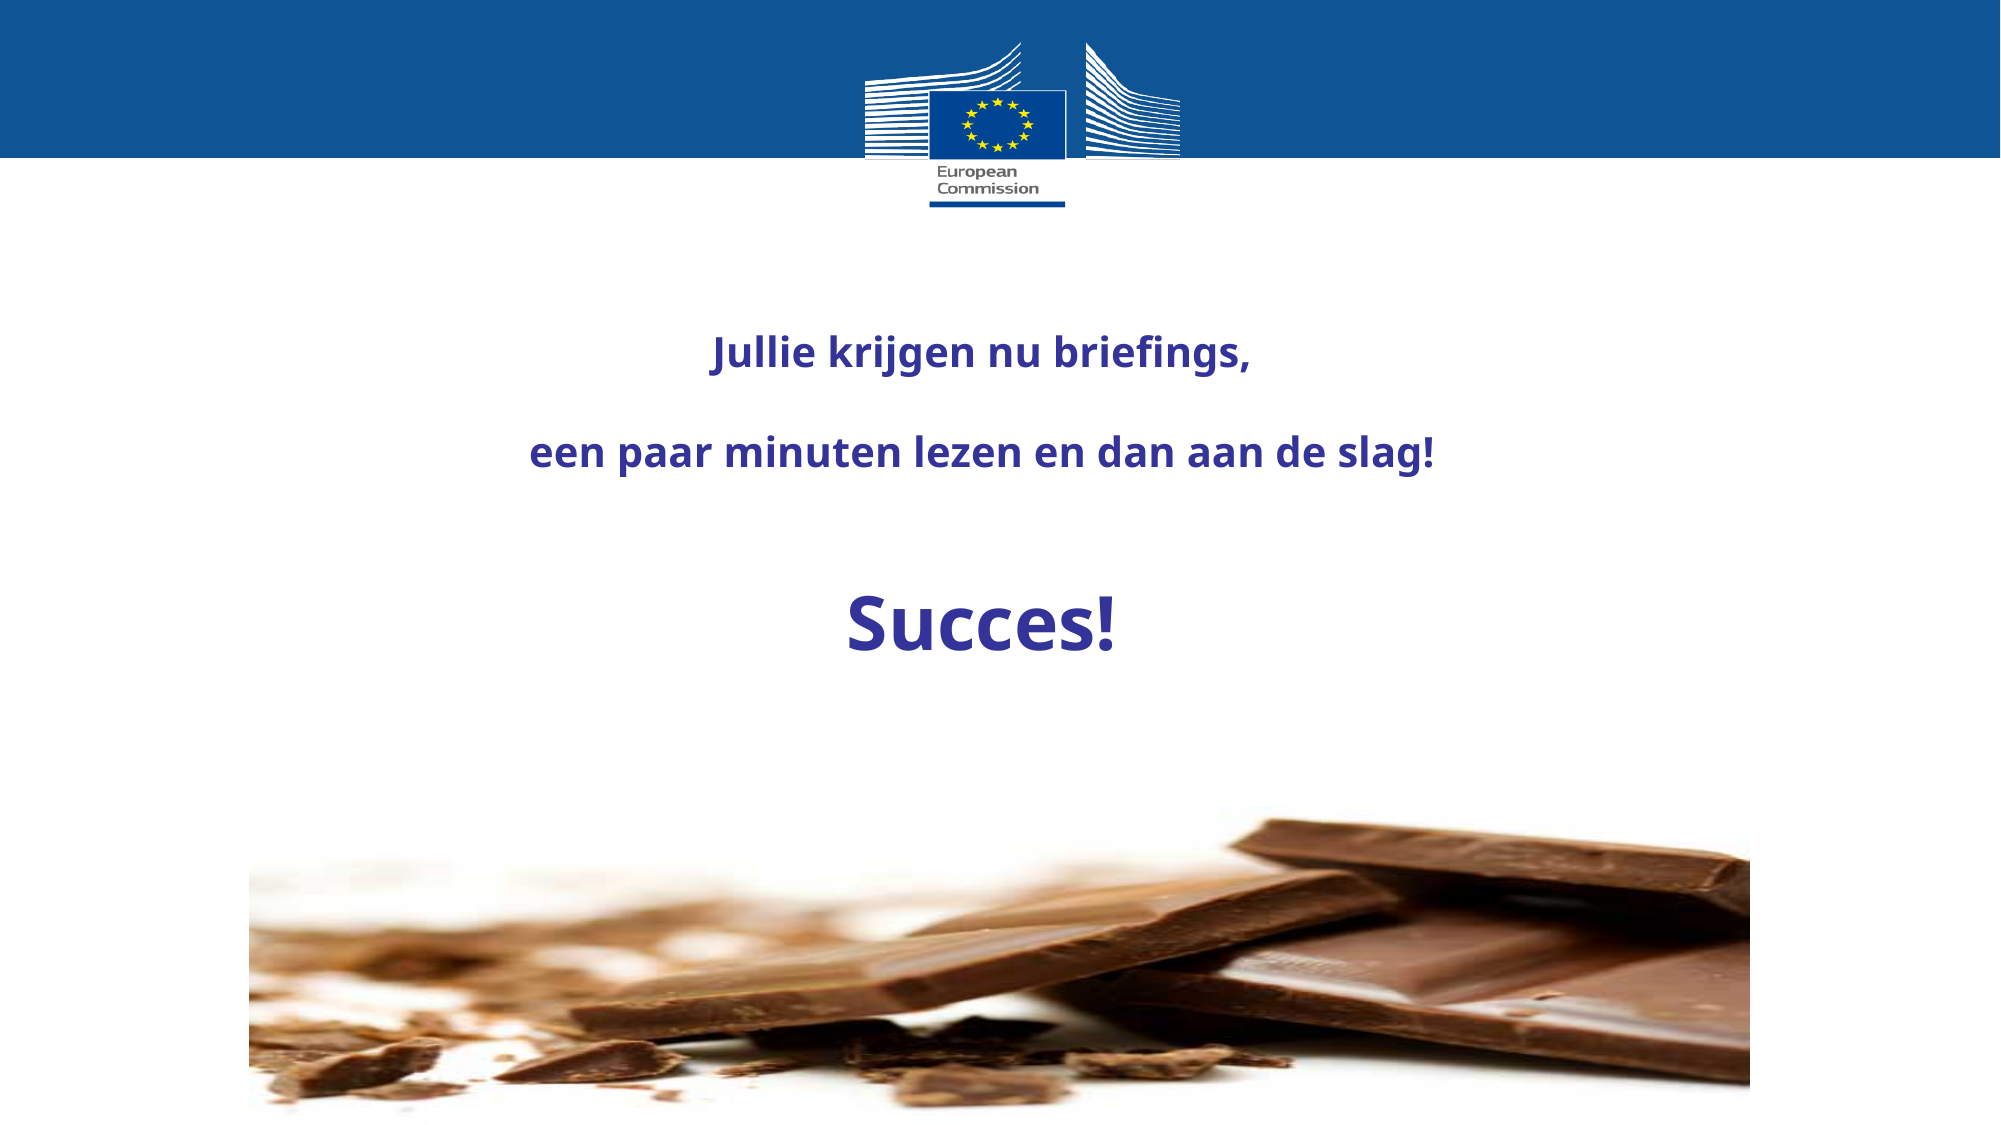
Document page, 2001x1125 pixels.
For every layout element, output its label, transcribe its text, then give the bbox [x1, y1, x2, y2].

title Jullie krijgen nu briefings, een paar minuten lezen en dan aan de slag! Succes! [255, 243, 1650, 806]
text_box [324, 19, 1544, 207]
picture [249, 806, 1750, 1125]
